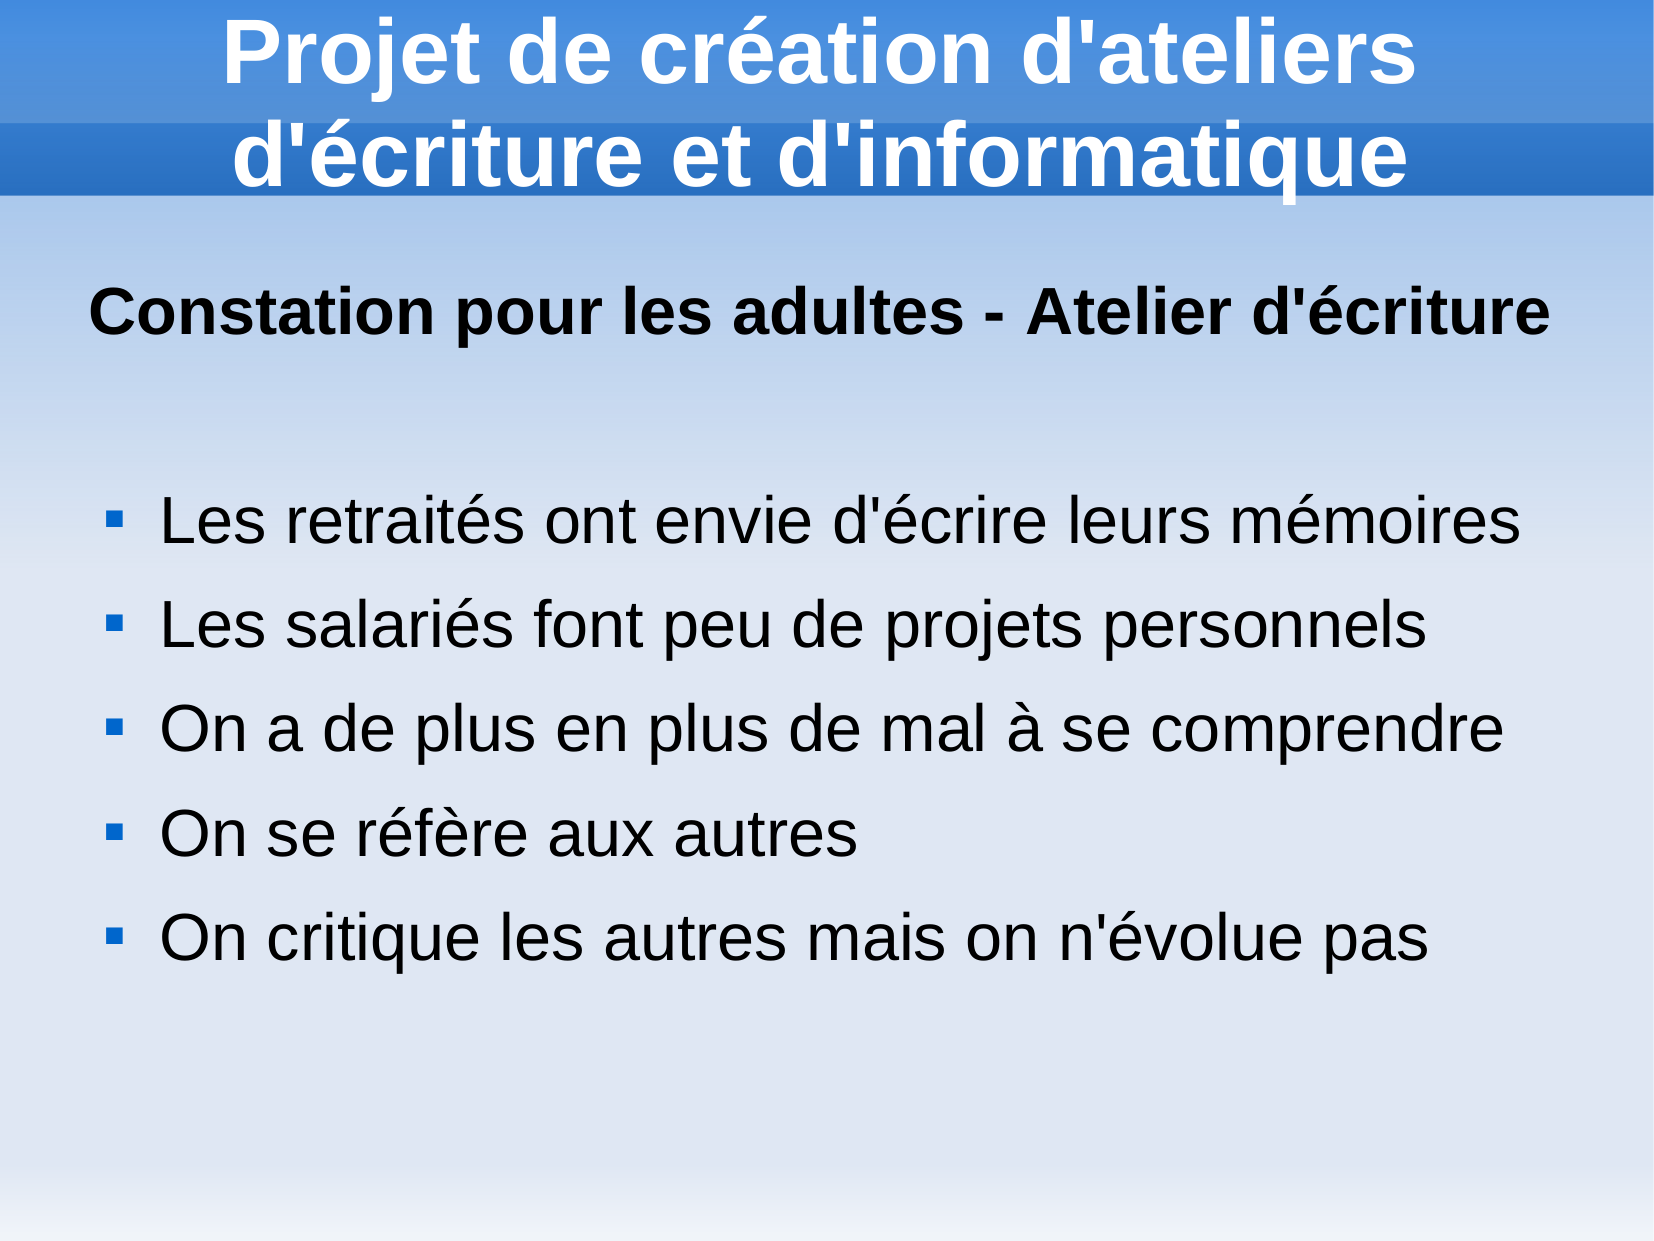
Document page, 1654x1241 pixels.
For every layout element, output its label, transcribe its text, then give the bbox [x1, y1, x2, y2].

title Projet de création d'ateliers d'écriture et d'informatique [76, 0, 1565, 208]
list Constation pour les adultes - Atelier d'écriture Les retraités ont envie d'écrire leurs mémoires Les salariés font peu de projets personnels On a de plus en plus de mal à se comprendre On se réfère aux autres On critique les autres mais on n'évolue pas [88, 274, 1577, 1093]
picture [0, 0, 1654, 1241]
